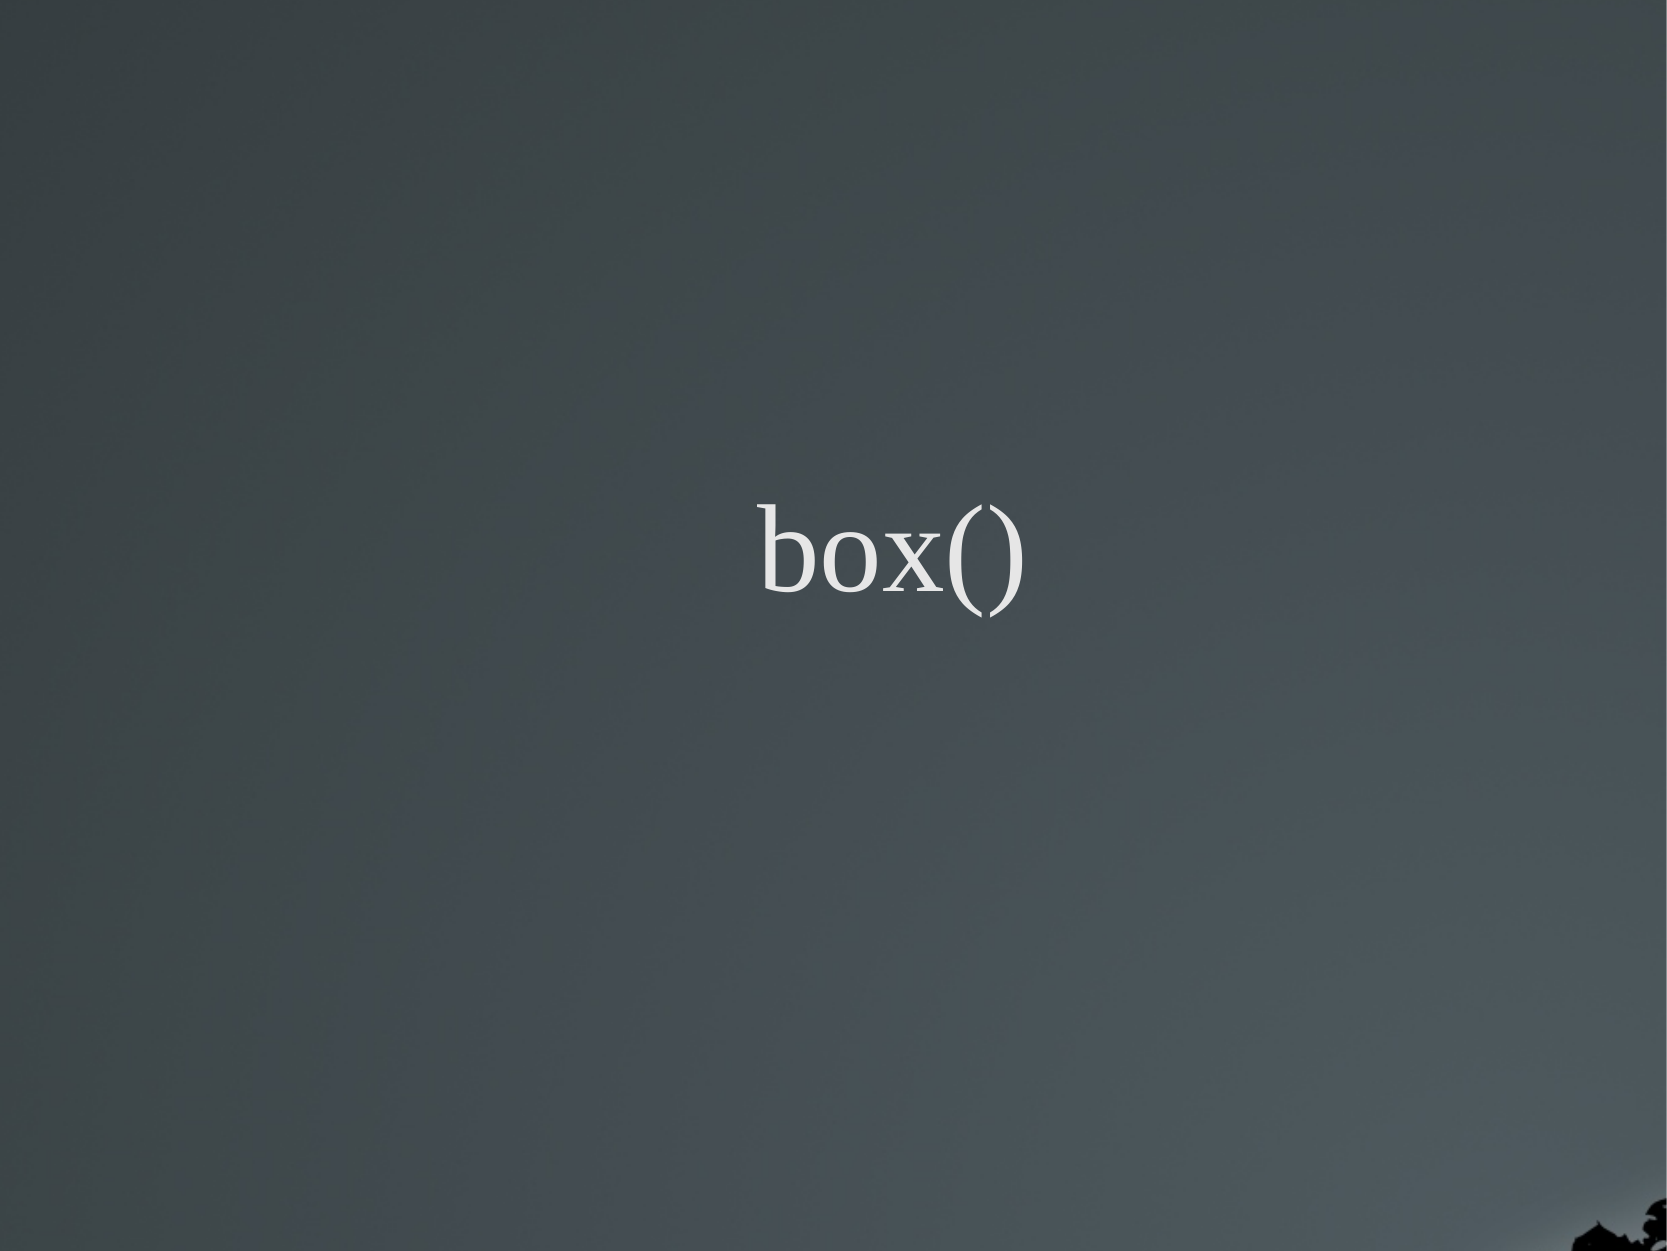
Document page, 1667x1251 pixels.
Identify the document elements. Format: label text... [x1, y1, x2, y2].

picture [0, 0, 1667, 1251]
list box() [142, 471, 1607, 745]
